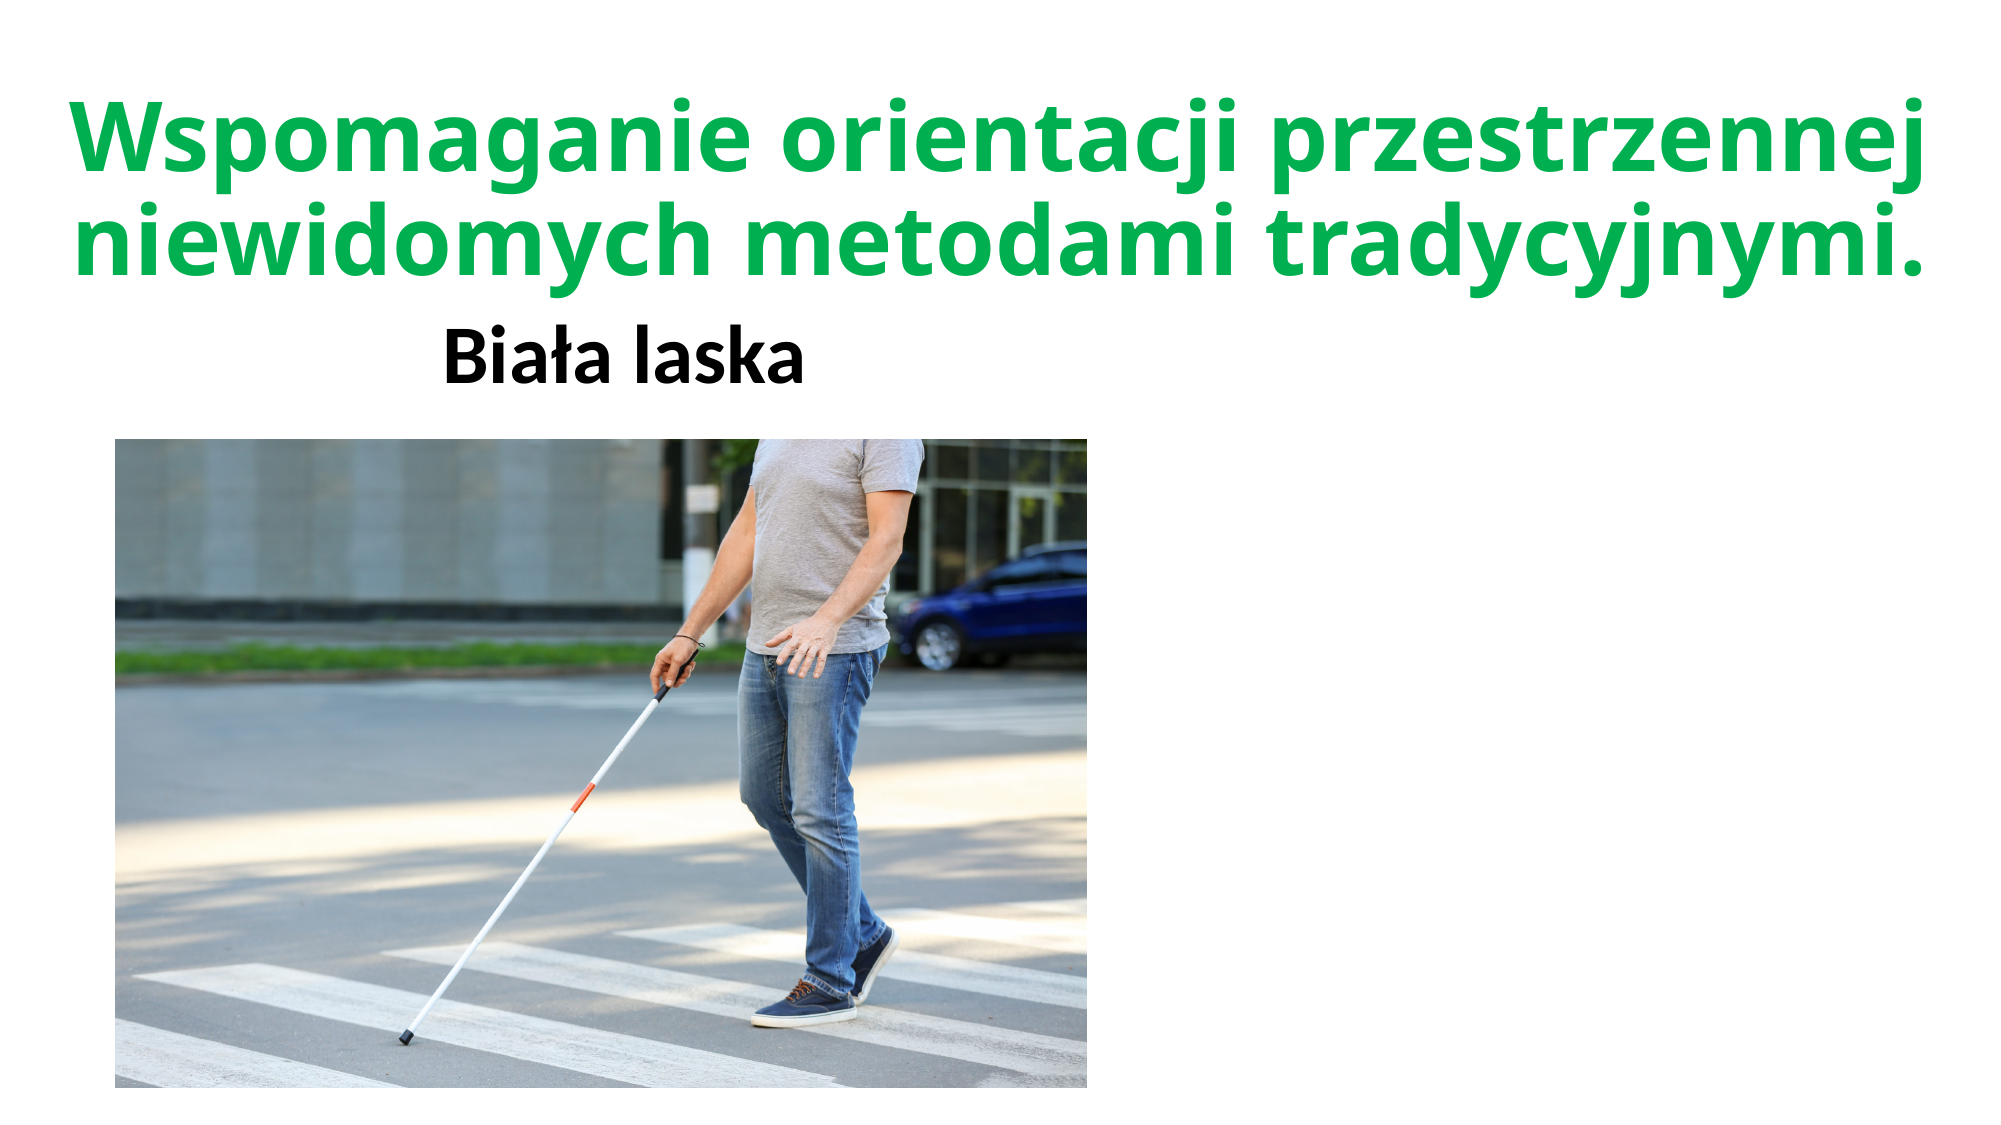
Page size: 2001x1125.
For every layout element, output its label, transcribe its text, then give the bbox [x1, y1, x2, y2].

title Wspomaganie orientacji przestrzennej niewidomych metodami tradycyjnymi. [52, 11, 1948, 305]
picture [115, 439, 1087, 1088]
subtitle Biała laska [364, 304, 885, 439]
